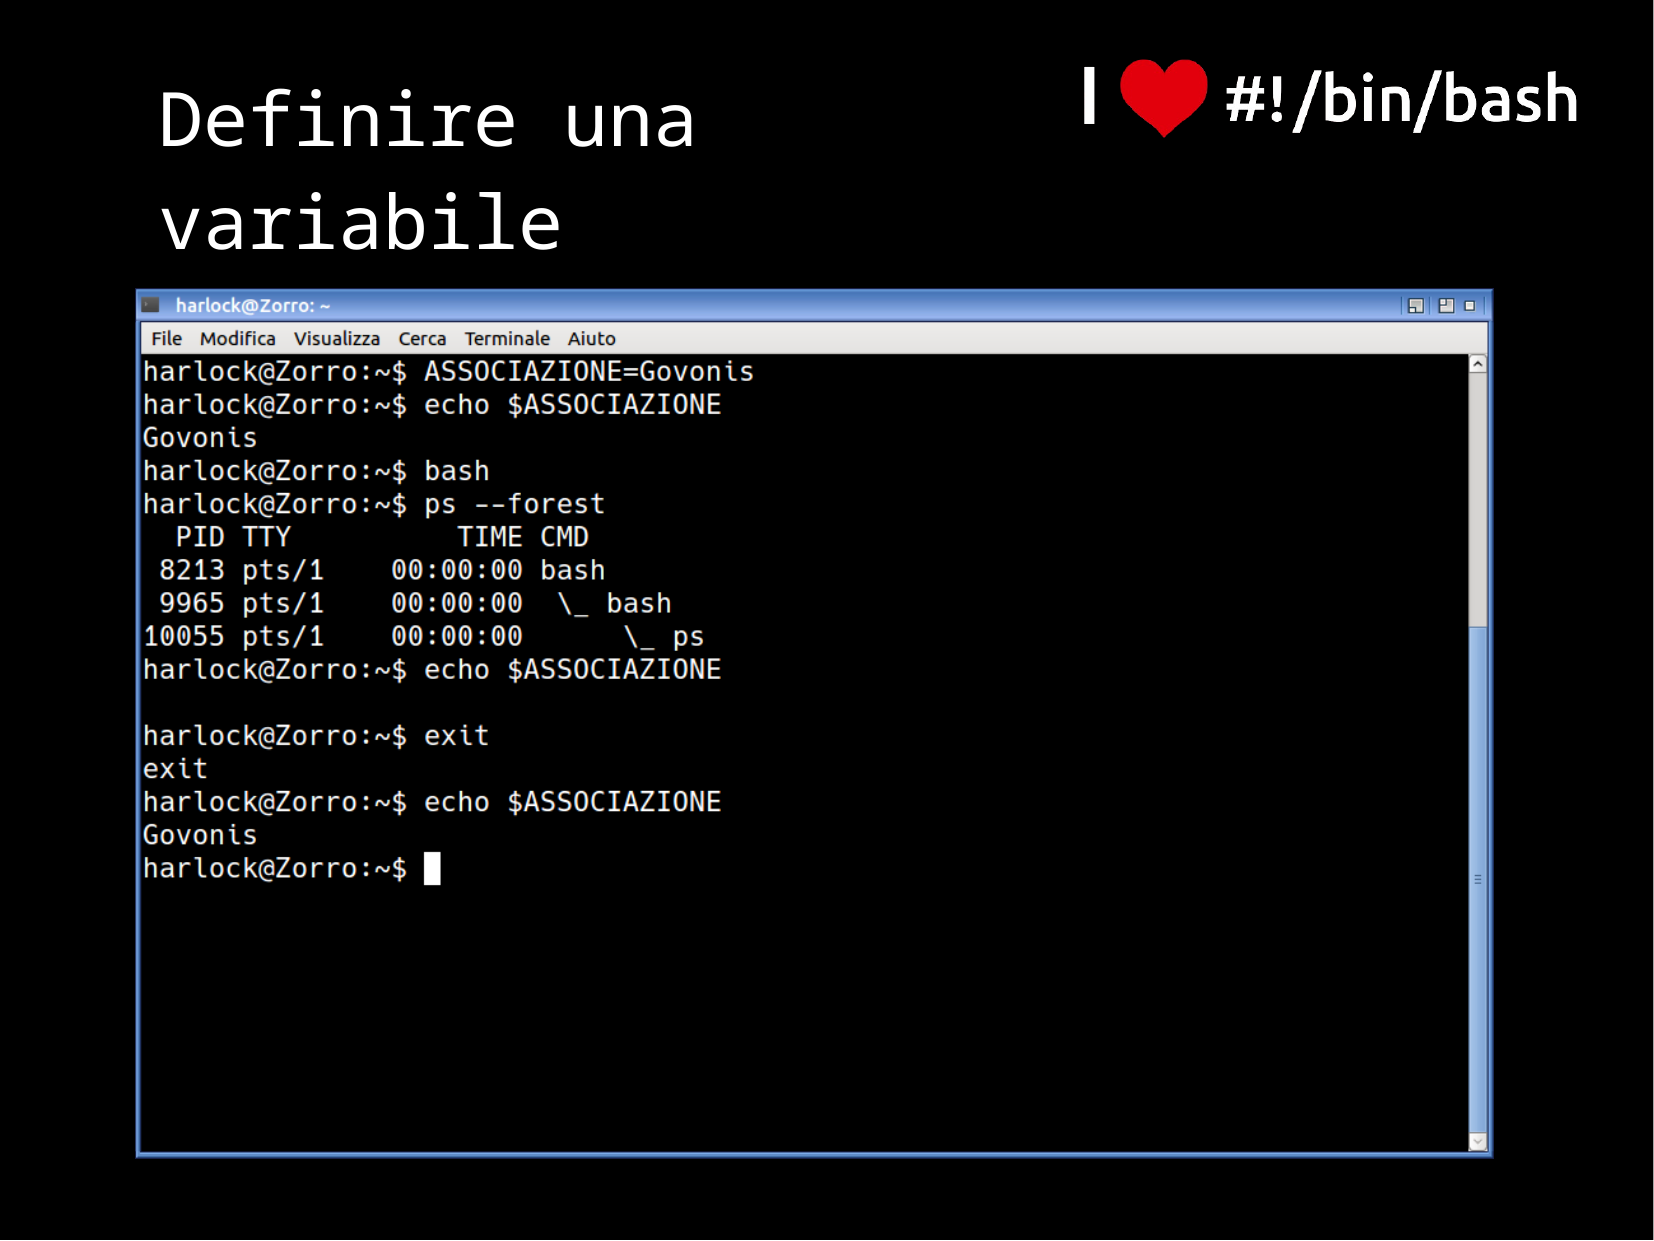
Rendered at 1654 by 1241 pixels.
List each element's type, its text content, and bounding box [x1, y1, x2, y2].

picture [135, 288, 1494, 1159]
text_box Definire una variabile [144, 59, 749, 263]
picture [1064, 45, 1595, 154]
